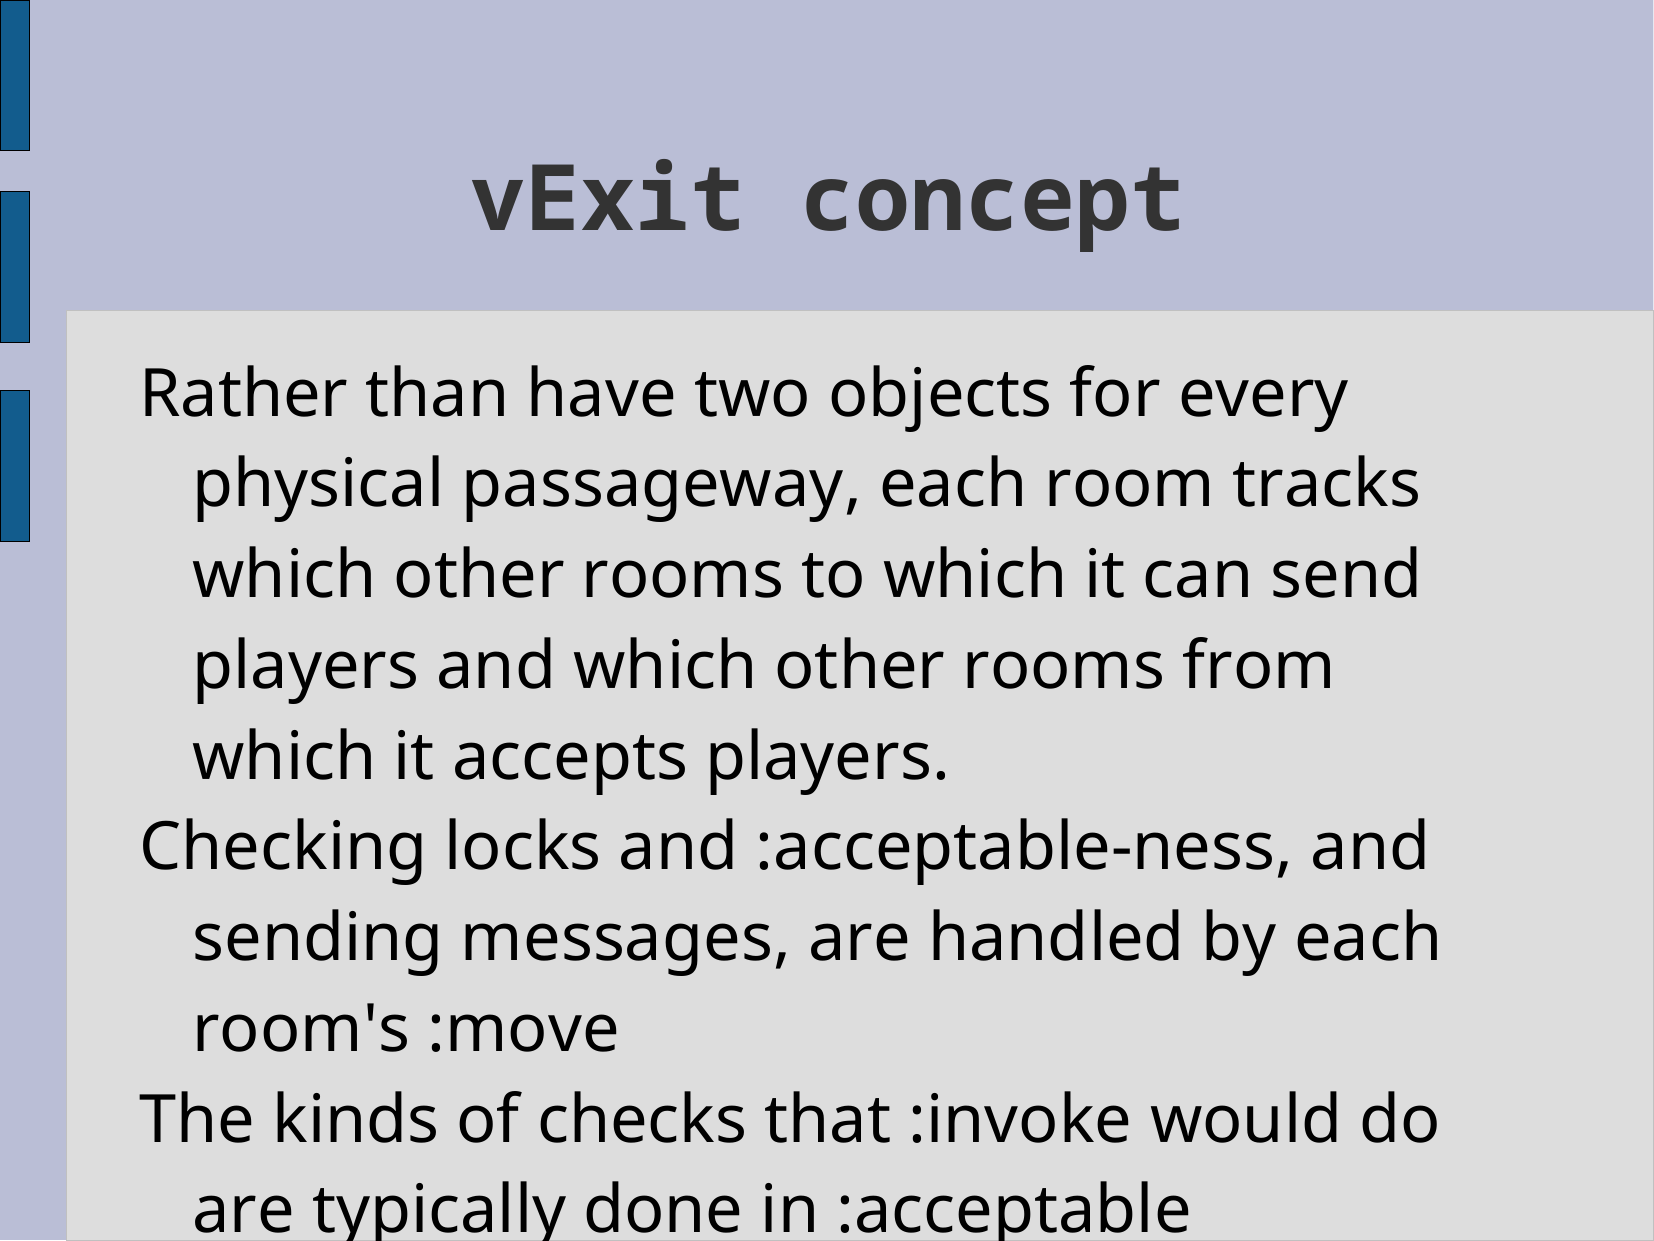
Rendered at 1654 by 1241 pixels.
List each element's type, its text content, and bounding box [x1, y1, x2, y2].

title vExit concept [121, 91, 1534, 299]
list Rather than have two objects for every physical passageway, each room tracks which other rooms to which it can send players and which other rooms from which it accepts players. Checking locks and :acceptable-ness, and sending messages, are handled by each room's :move The kinds of checks that :invoke would do are typically done in :acceptable [121, 344, 1534, 1127]
